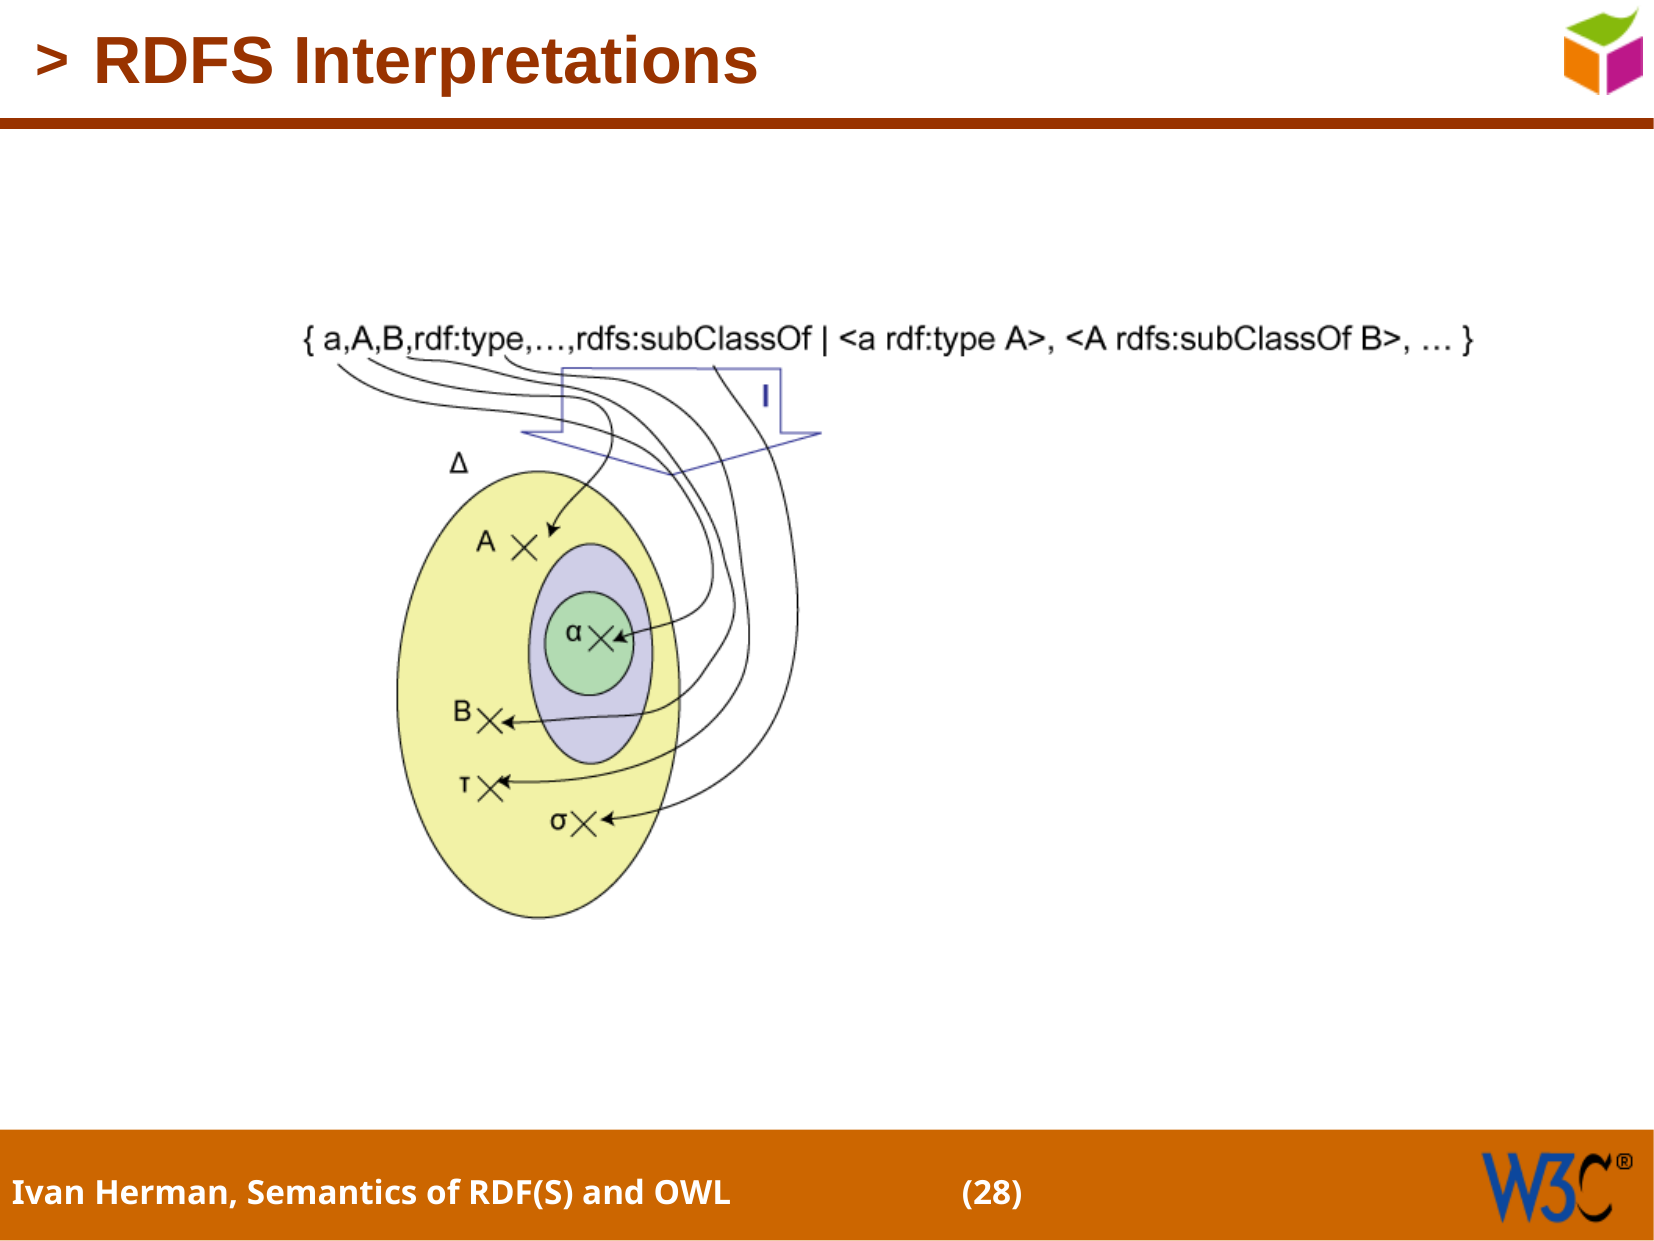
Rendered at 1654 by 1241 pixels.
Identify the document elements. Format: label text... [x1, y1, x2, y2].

title RDFS Interpretations [93, 0, 1493, 119]
picture [192, 319, 1474, 920]
picture [1477, 1149, 1639, 1228]
picture [1564, 5, 1643, 95]
